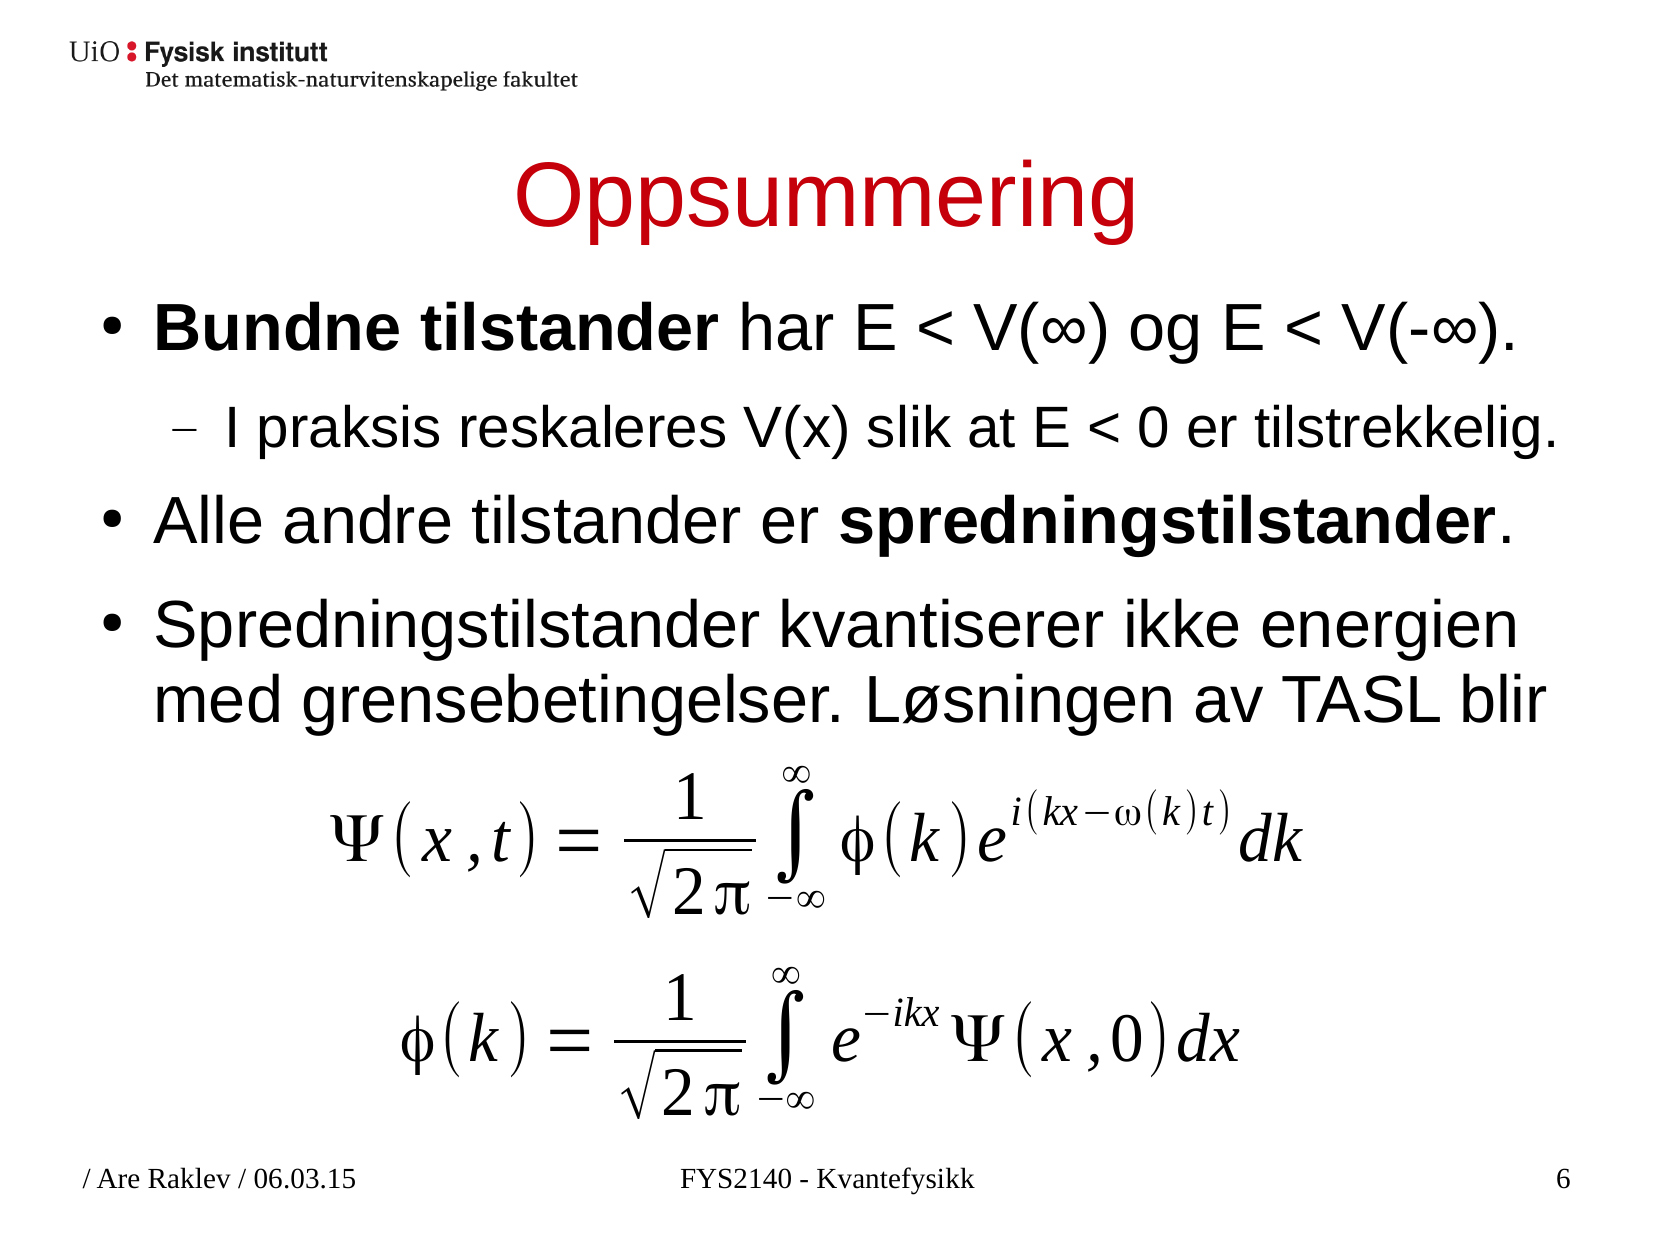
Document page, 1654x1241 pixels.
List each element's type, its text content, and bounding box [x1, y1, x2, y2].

title Oppsummering [82, 90, 1571, 290]
list Bundne tilstander har E < V(∞) og E < V(-∞). I praksis reskaleres V(x) slik at E < 0 er tilstrekkelig. Alle andre tilstander er spredningstilstander. Spredningstilstander kvantiserer ikke energien med grensebetingelser. Løsningen av TASL blir [82, 290, 1576, 1094]
chart [321, 758, 1316, 929]
picture [68, 37, 581, 93]
chart [392, 958, 1250, 1130]
